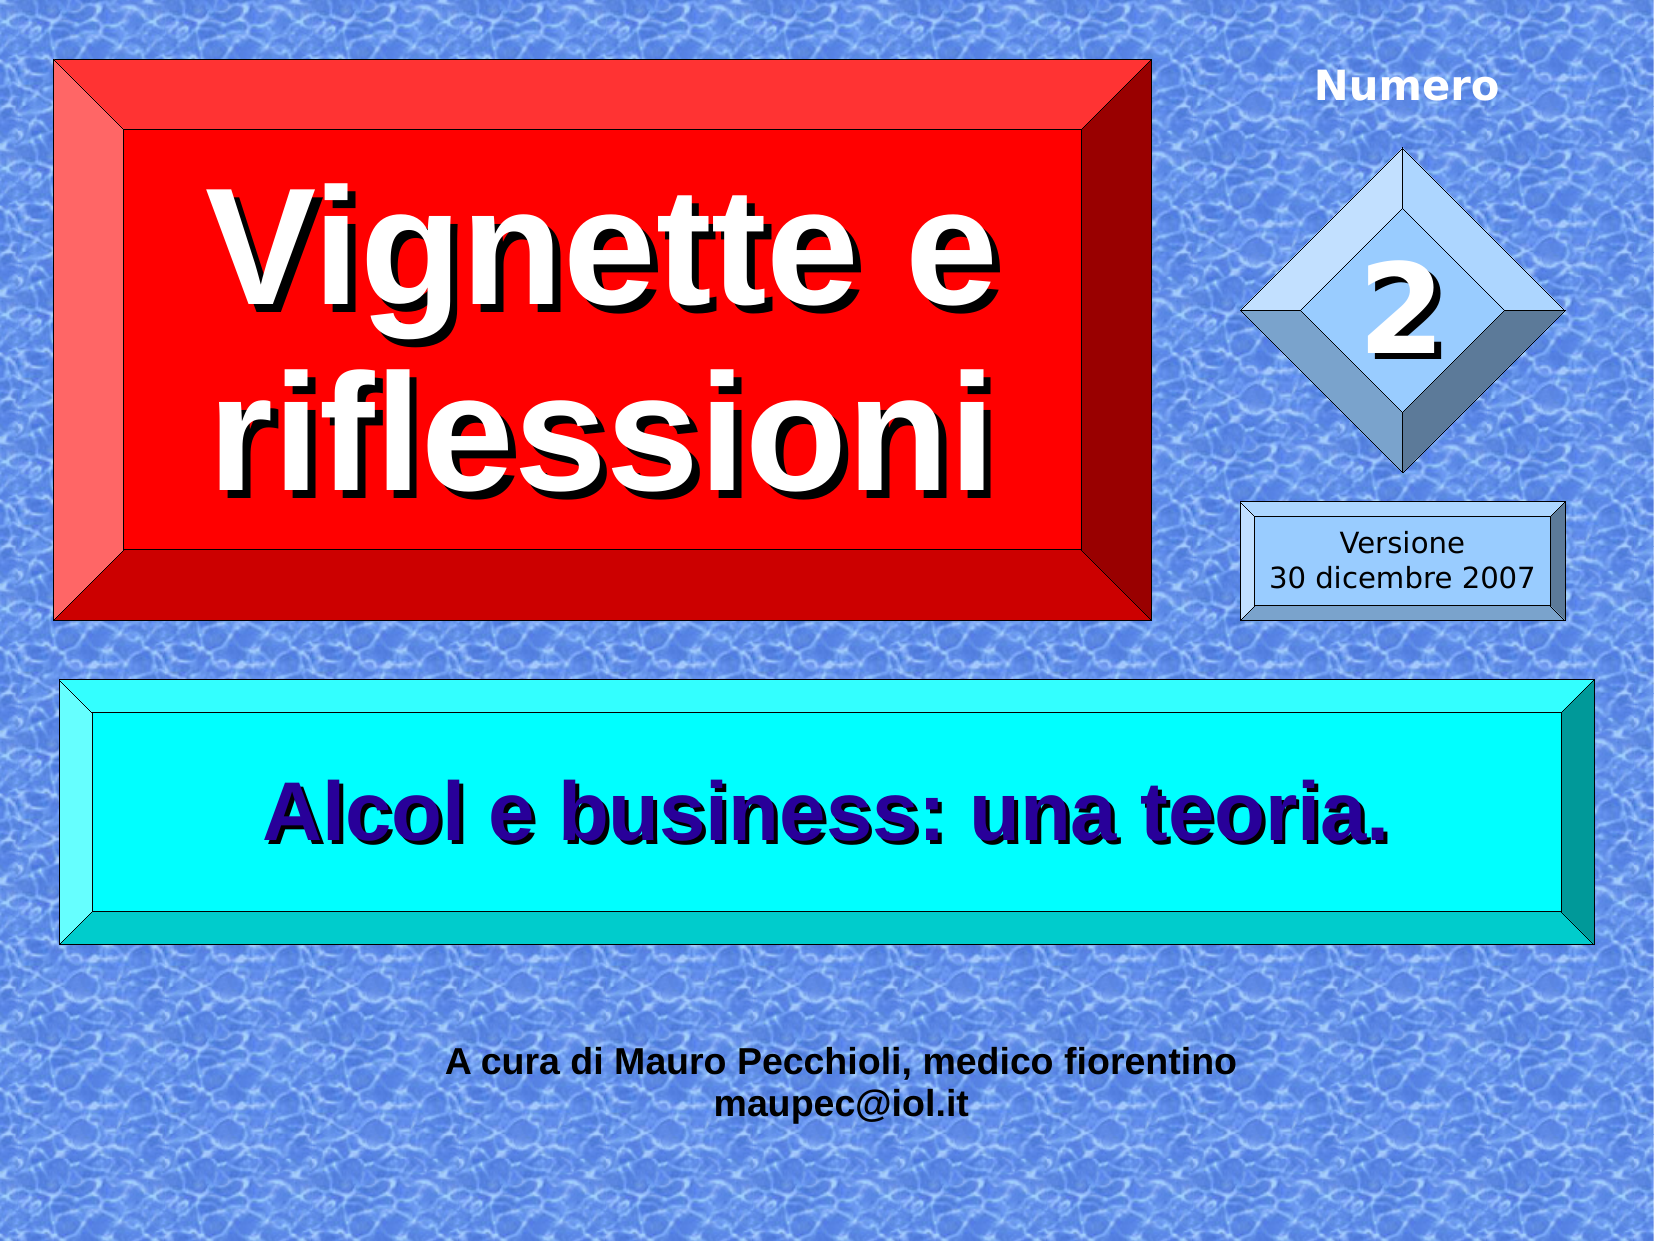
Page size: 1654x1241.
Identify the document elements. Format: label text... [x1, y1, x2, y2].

text_box Vignette e riflessioni [124, 130, 1081, 549]
text_box A cura di Mauro Pecchioli, medico fiorentino maupec@iol.it [147, 1033, 1536, 1136]
text_box Alcol e business: una teoria. [93, 713, 1561, 911]
text_box Versione 30 dicembre 2007 [1255, 517, 1550, 605]
text_box Numero [1299, 54, 1536, 119]
picture [0, 0, 1654, 1241]
text_box 2 [1302, 209, 1503, 411]
